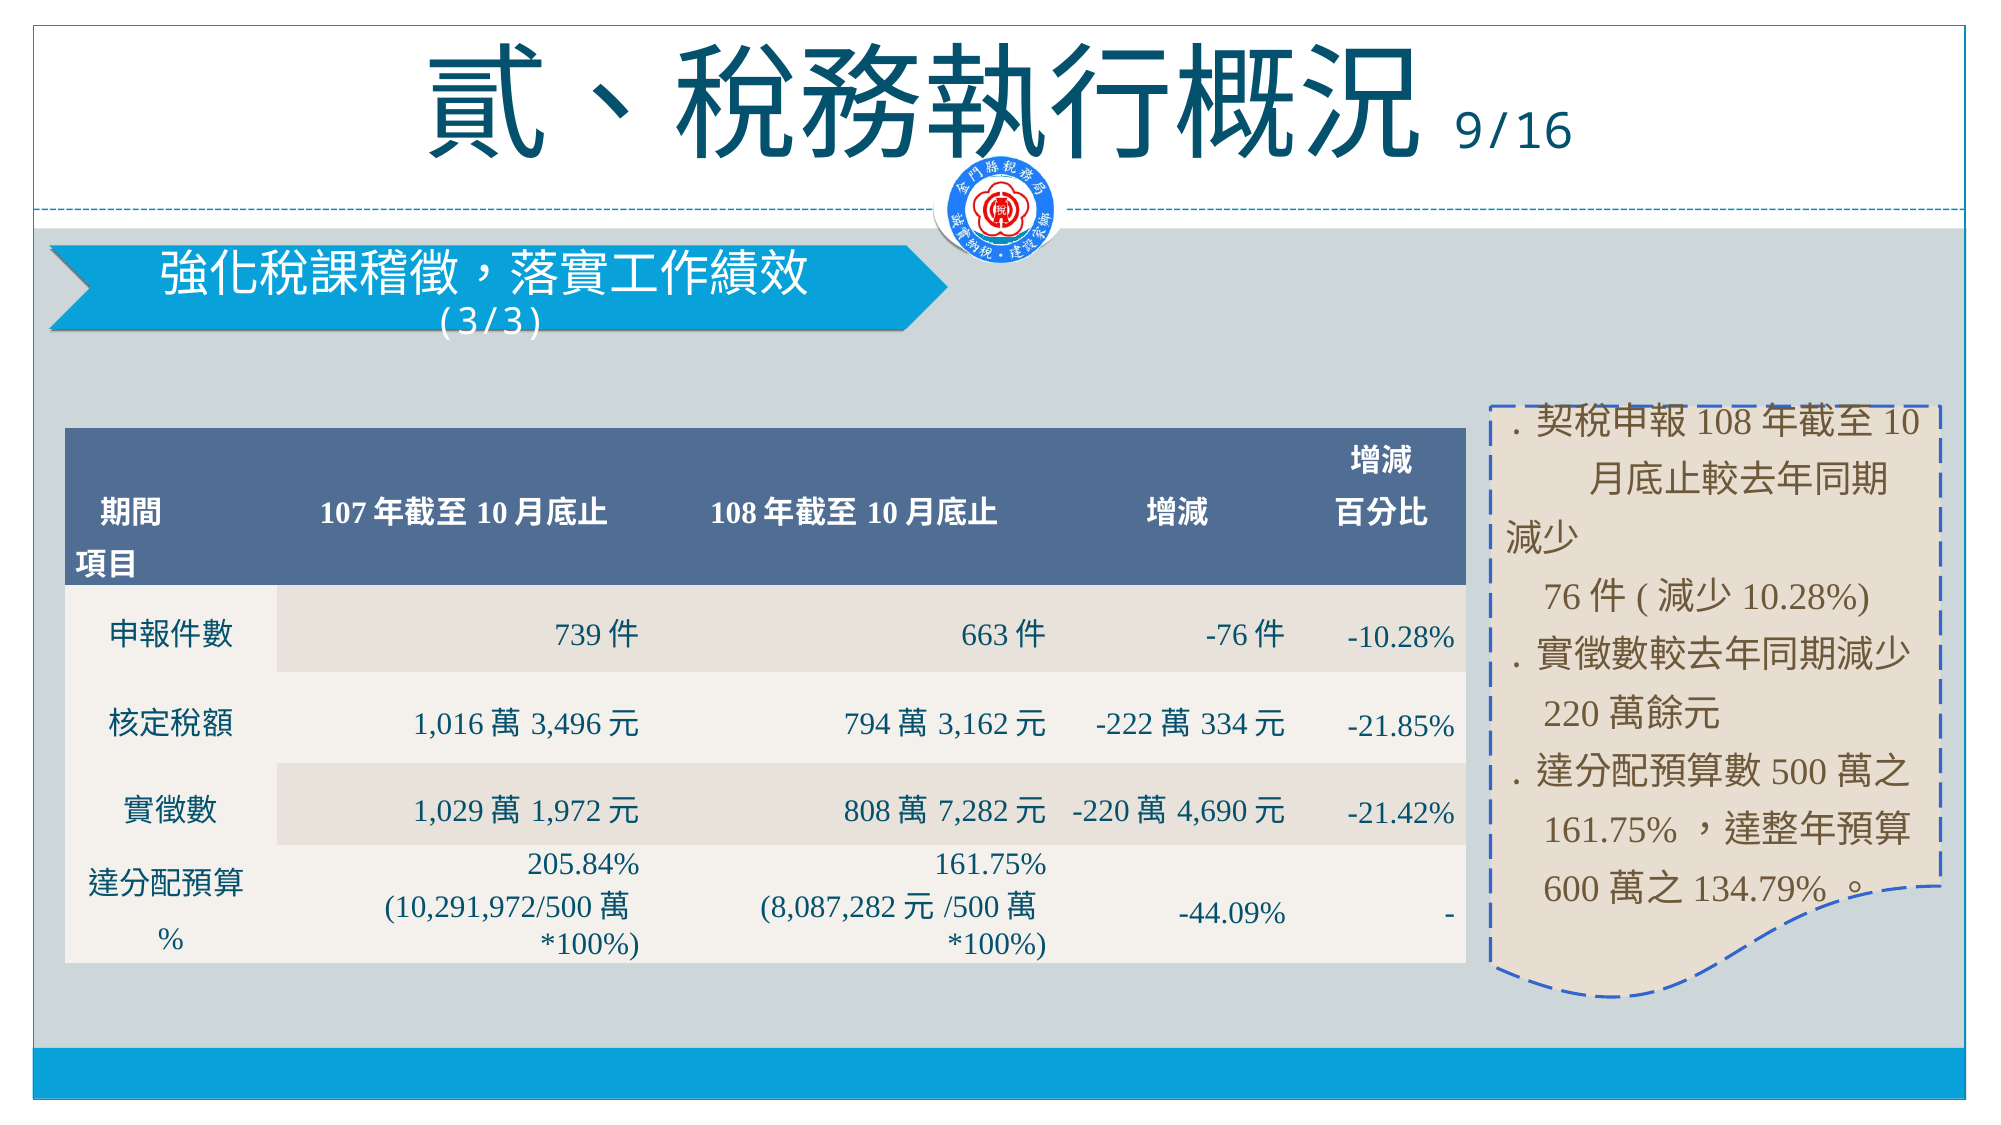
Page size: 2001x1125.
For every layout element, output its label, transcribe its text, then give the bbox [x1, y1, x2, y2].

picture [947, 156, 1054, 263]
table_cell -21.85% [1297, 672, 1466, 763]
table_header 107年截至10月底止 [277, 428, 651, 585]
picture [152, 878, 156, 891]
table_cell 205.84% (10,291,972/500萬*100%) [277, 845, 651, 963]
table_header 期間 項目 [65, 428, 277, 585]
table_cell -21.42% [1297, 763, 1466, 845]
table_cell 794萬3,162元 [651, 672, 1058, 763]
table_header 108年截至10月底止 [651, 428, 1058, 585]
table_cell 161.75% (8,087,282元/500萬*100%) [651, 845, 1058, 963]
table_cell 663件 [651, 585, 1058, 672]
table_cell -222萬334元 [1058, 672, 1297, 763]
picture [1415, 719, 1422, 726]
text_box ․契稅申報108年截至10 月底止較去年同期減少 76件(減少10.28%) ․實徵數較去年同期減少 220萬餘元 ․達分配預算數500萬之 161.75%，達整年預算 600萬之134.79%。 [1490, 406, 1941, 997]
picture [1006, 854, 1014, 864]
table_cell 實徵數 [65, 763, 277, 845]
table_cell -10.28% [1297, 585, 1466, 672]
picture [547, 900, 554, 907]
table_cell 核定稅額 [65, 672, 277, 763]
table_cell 808萬7,282元 [651, 763, 1058, 845]
table_cell -76件 [1058, 585, 1297, 672]
table_cell 739件 [277, 585, 651, 672]
table_cell 1,029萬1,972元 [277, 763, 651, 845]
table_cell -220萬4,690元 [1058, 763, 1297, 845]
table_cell 達分配預算% [65, 845, 277, 963]
table_cell 1,016萬3,496元 [277, 672, 651, 763]
text_box 貳、稅務執行概況9/16 [0, 16, 2000, 182]
table_header 增減 [1058, 428, 1297, 585]
table_cell 申報件數 [65, 585, 277, 672]
text_box 貳、稅務執行概況9/16 [986, 76, 1031, 156]
table_cell - [1297, 845, 1466, 963]
table_cell -44.09% [1058, 845, 1297, 963]
text_box [49, 245, 948, 329]
table_header 增減 百分比 [1297, 428, 1466, 585]
text_box 強化稅課稽徵，落實工作績效(3/3) [109, 262, 867, 329]
